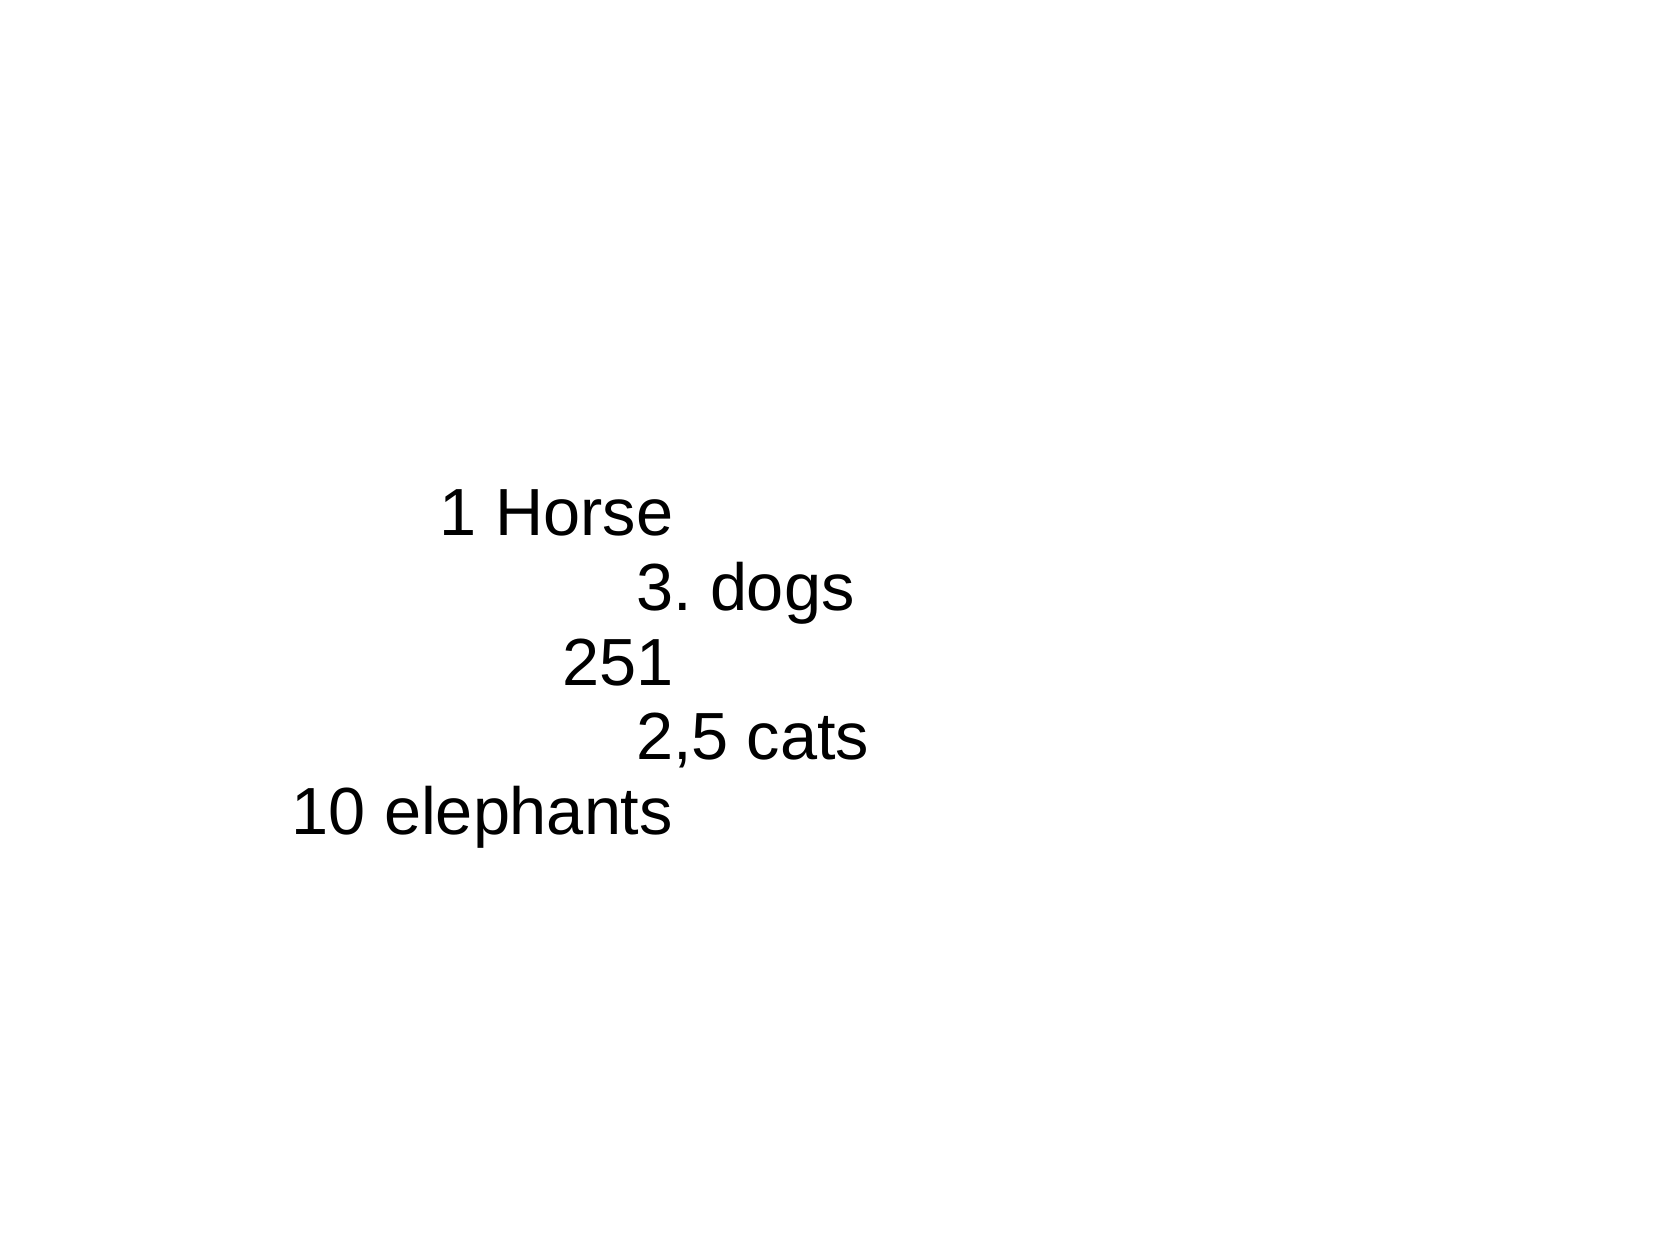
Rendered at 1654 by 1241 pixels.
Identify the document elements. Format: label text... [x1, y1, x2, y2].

subtitle 1 Horse 3. dogs 251 2,5 cats 10 elephants [82, 290, 1571, 1109]
